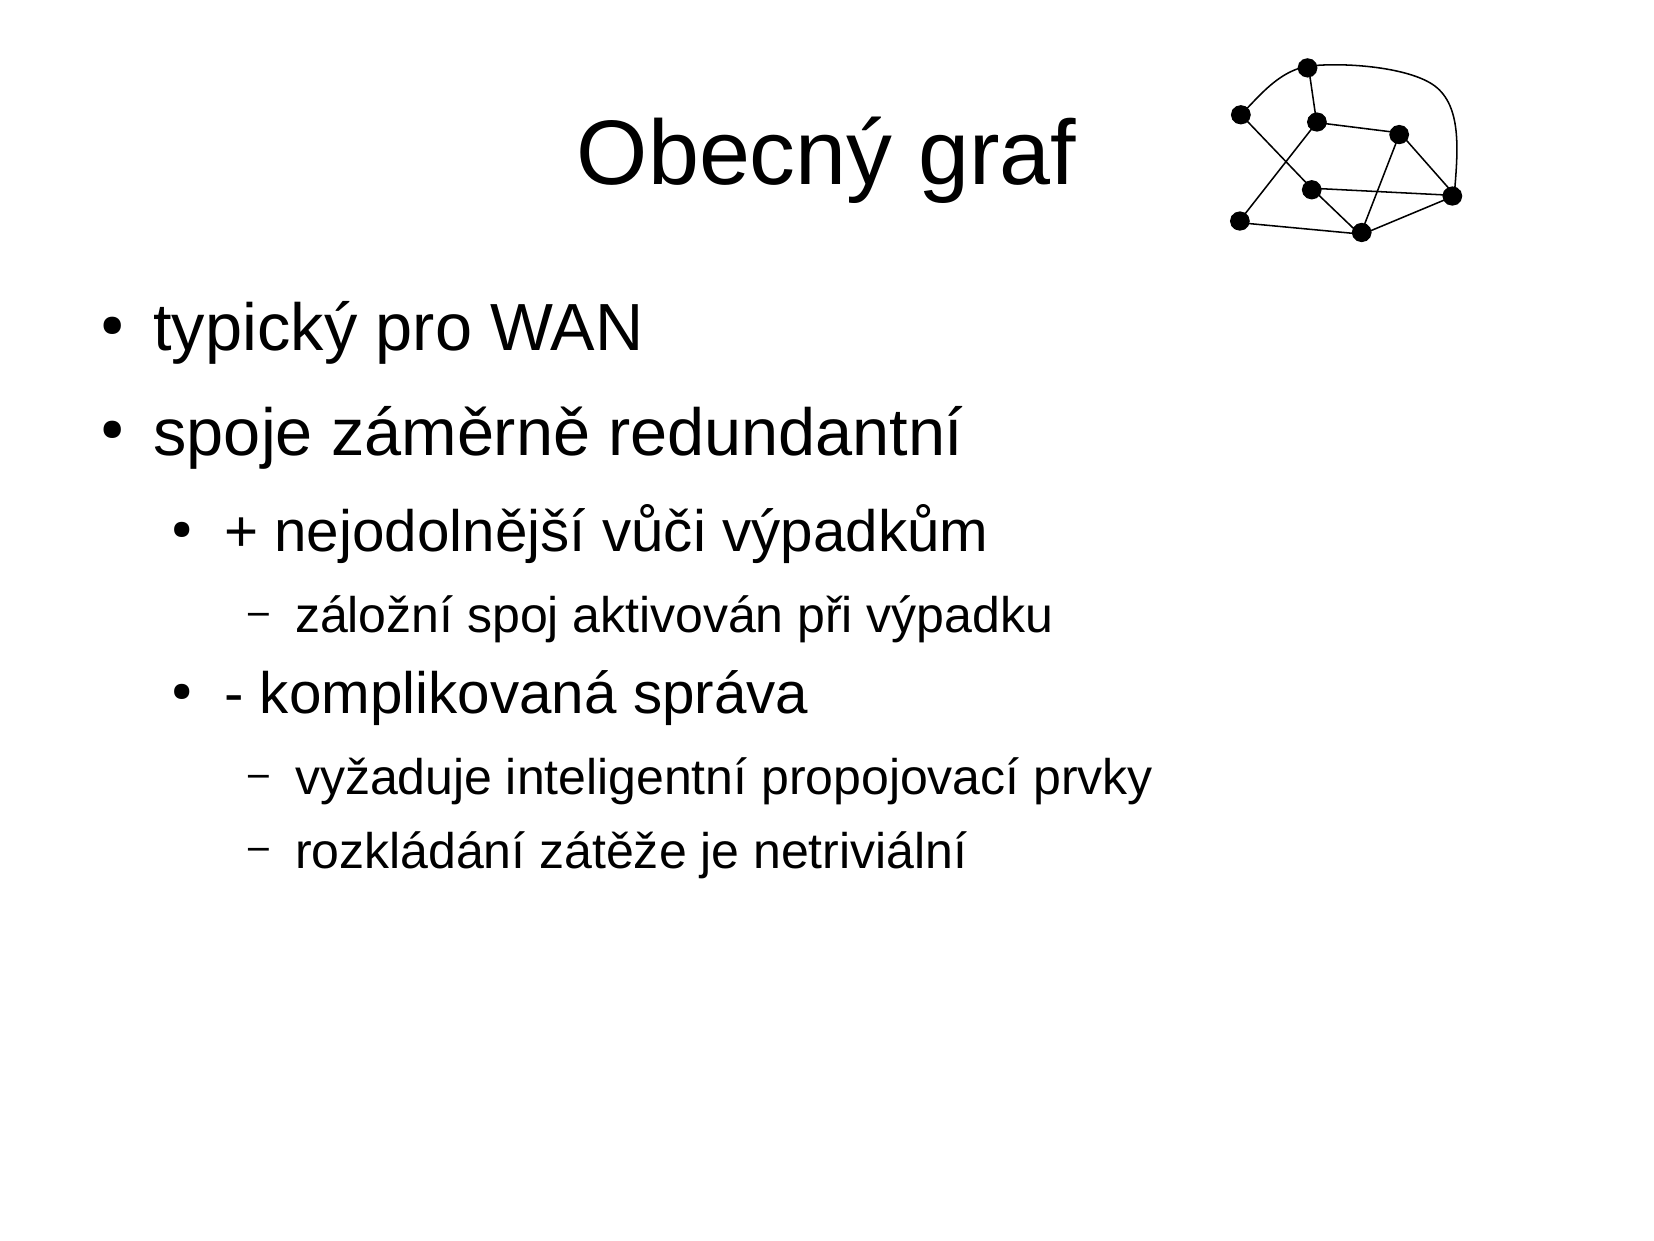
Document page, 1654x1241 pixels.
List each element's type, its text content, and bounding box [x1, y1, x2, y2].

text_box [1241, 214, 1250, 222]
text_box [1310, 67, 1317, 76]
text_box [1313, 124, 1326, 131]
title Obecný graf [82, 49, 1571, 257]
text_box [1298, 68, 1309, 77]
text_box [1353, 232, 1371, 242]
text_box [1397, 136, 1406, 144]
text_box [1317, 113, 1327, 122]
text_box [1302, 184, 1318, 199]
text_box [1298, 58, 1316, 67]
text_box [1243, 109, 1251, 120]
text_box [1307, 113, 1315, 128]
text_box [1230, 212, 1248, 230]
text_box [1444, 188, 1462, 205]
text_box [1363, 224, 1370, 232]
list typický pro WAN spoje záměrně redundantní + nejodolnější vůči výpadkům záložní spoj aktivován při výpadku - komplikovaná správa vyžaduje inteligentní propojovací prvky rozkládání zátěže je netriviální [82, 290, 1571, 1109]
text_box [1391, 125, 1409, 139]
text_box [1443, 189, 1451, 194]
text_box [1354, 223, 1363, 232]
text_box [1231, 105, 1246, 124]
text_box [1390, 133, 1398, 143]
text_box [1307, 180, 1321, 187]
